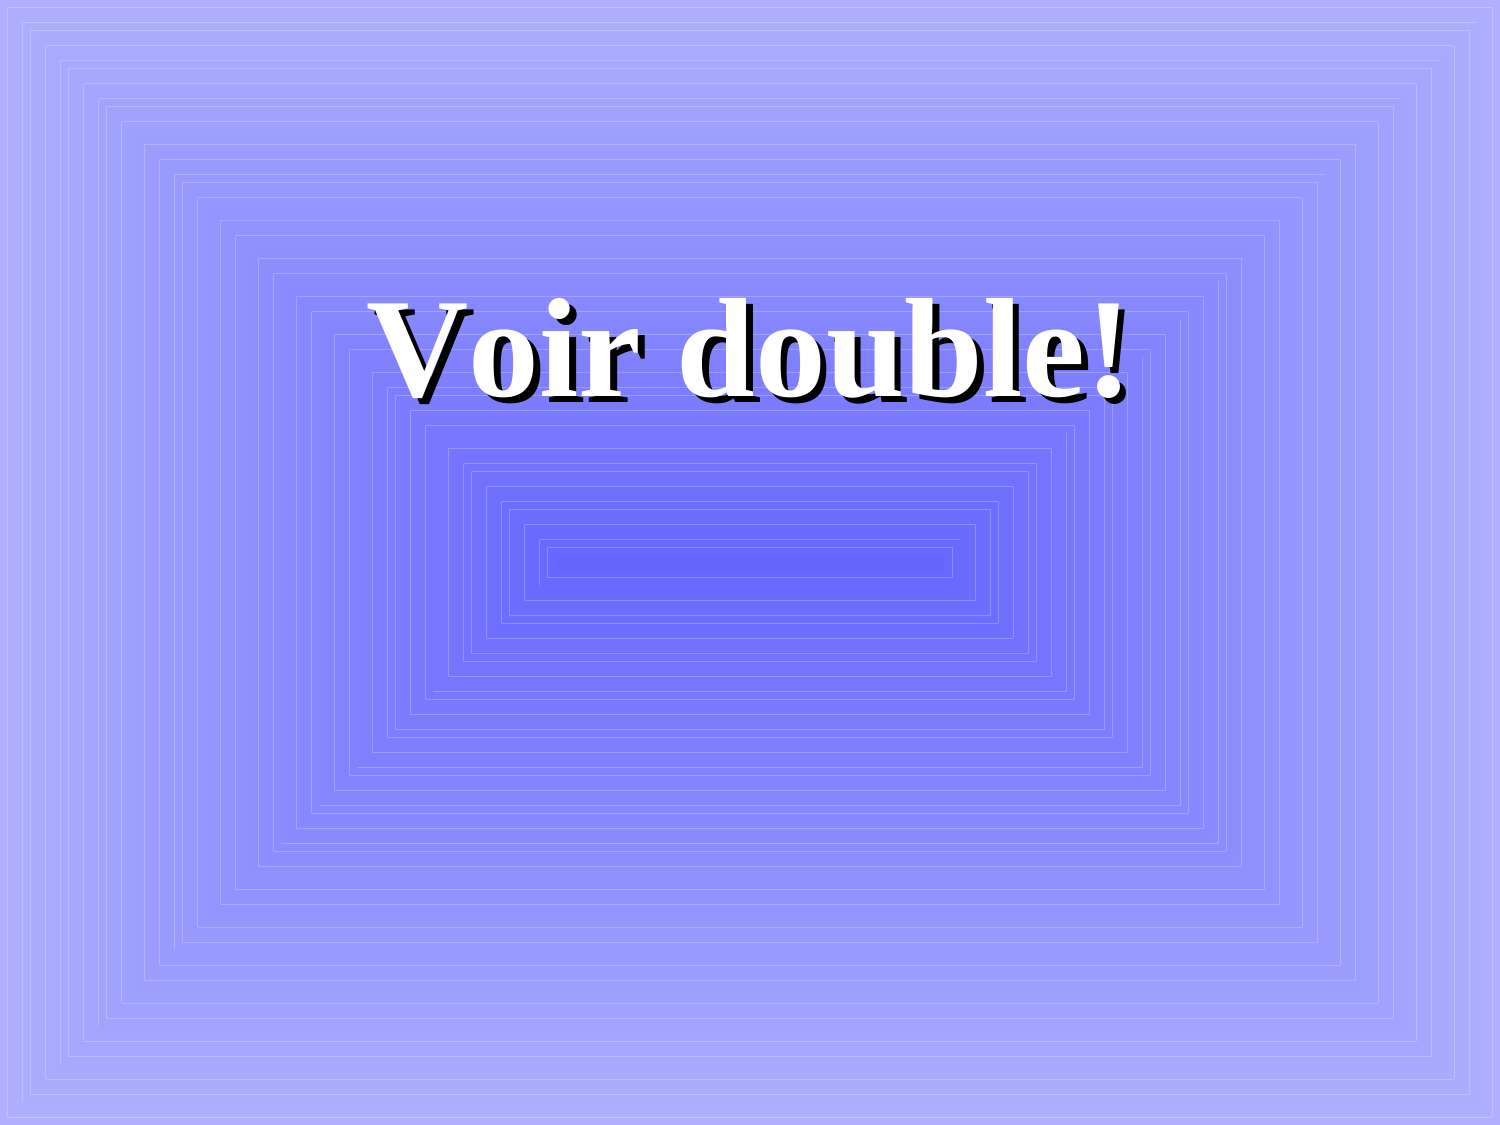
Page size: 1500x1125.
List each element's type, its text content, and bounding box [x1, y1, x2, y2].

title Voir double! [62, 174, 1438, 463]
